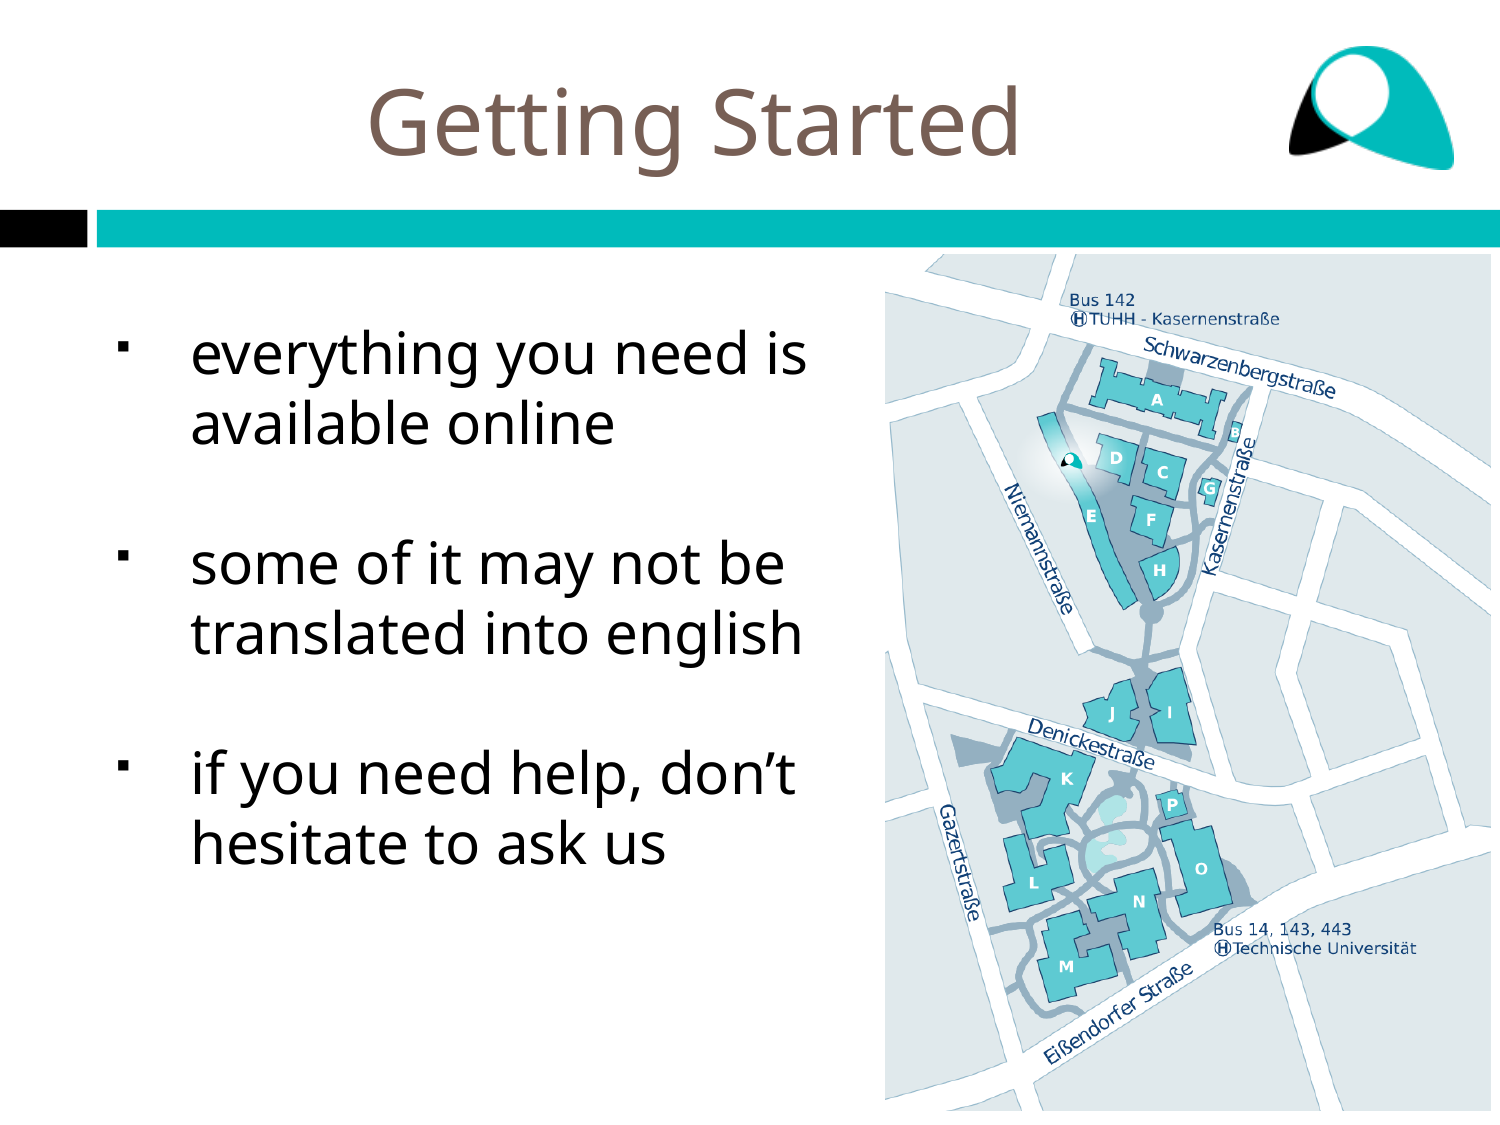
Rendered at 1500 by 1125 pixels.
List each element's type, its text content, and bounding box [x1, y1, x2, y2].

text_box Getting Started [100, 37, 1291, 200]
picture [885, 254, 1491, 1111]
picture [1291, 46, 1454, 170]
text_box everything you need is available online some of it may not be translated into english if you need help, don’t hesitate to ask us [100, 308, 871, 1096]
